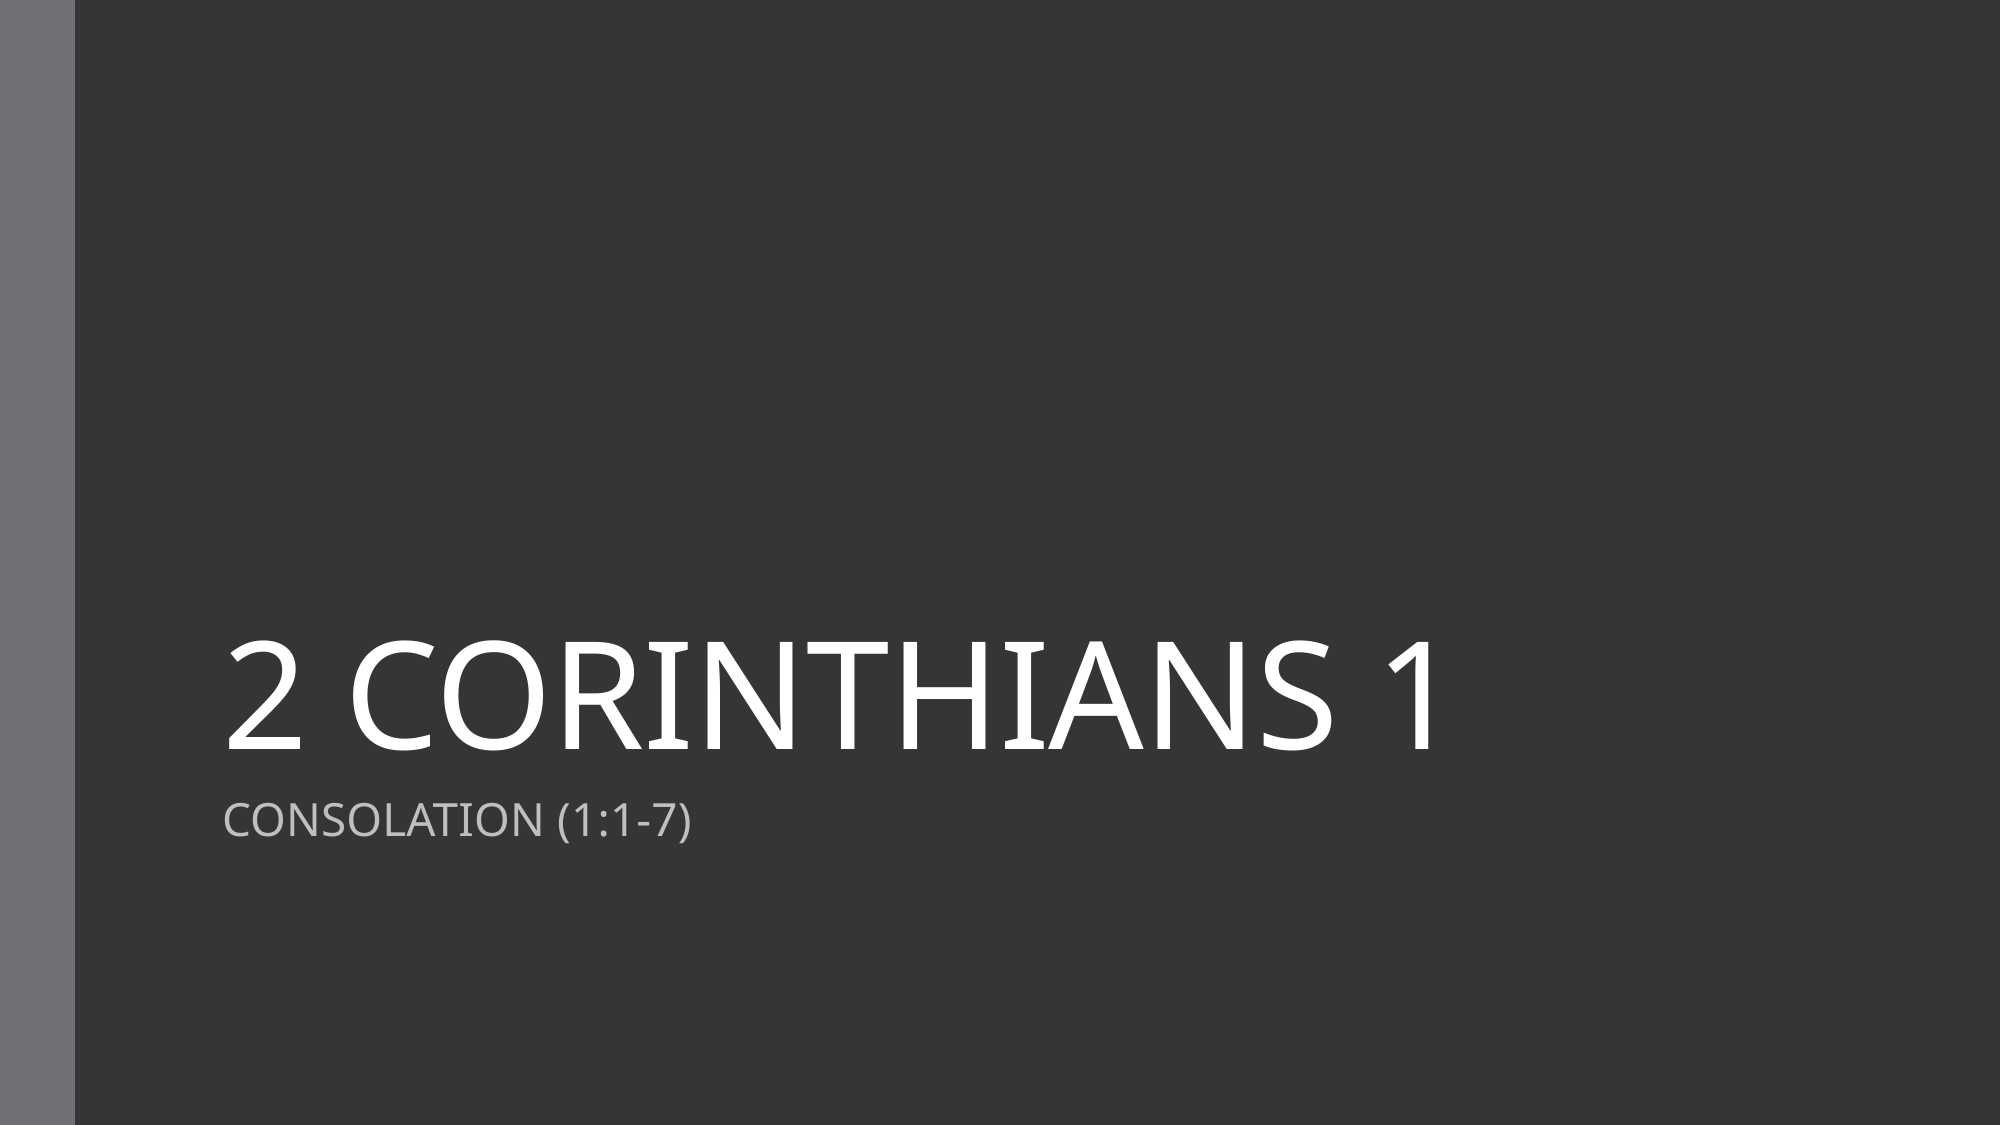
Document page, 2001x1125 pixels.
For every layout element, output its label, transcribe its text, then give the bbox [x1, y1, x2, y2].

title 2 CORINTHIANS 1 [206, 124, 1752, 787]
subtitle CONSOLATION (1:1-7) [206, 787, 1752, 1066]
